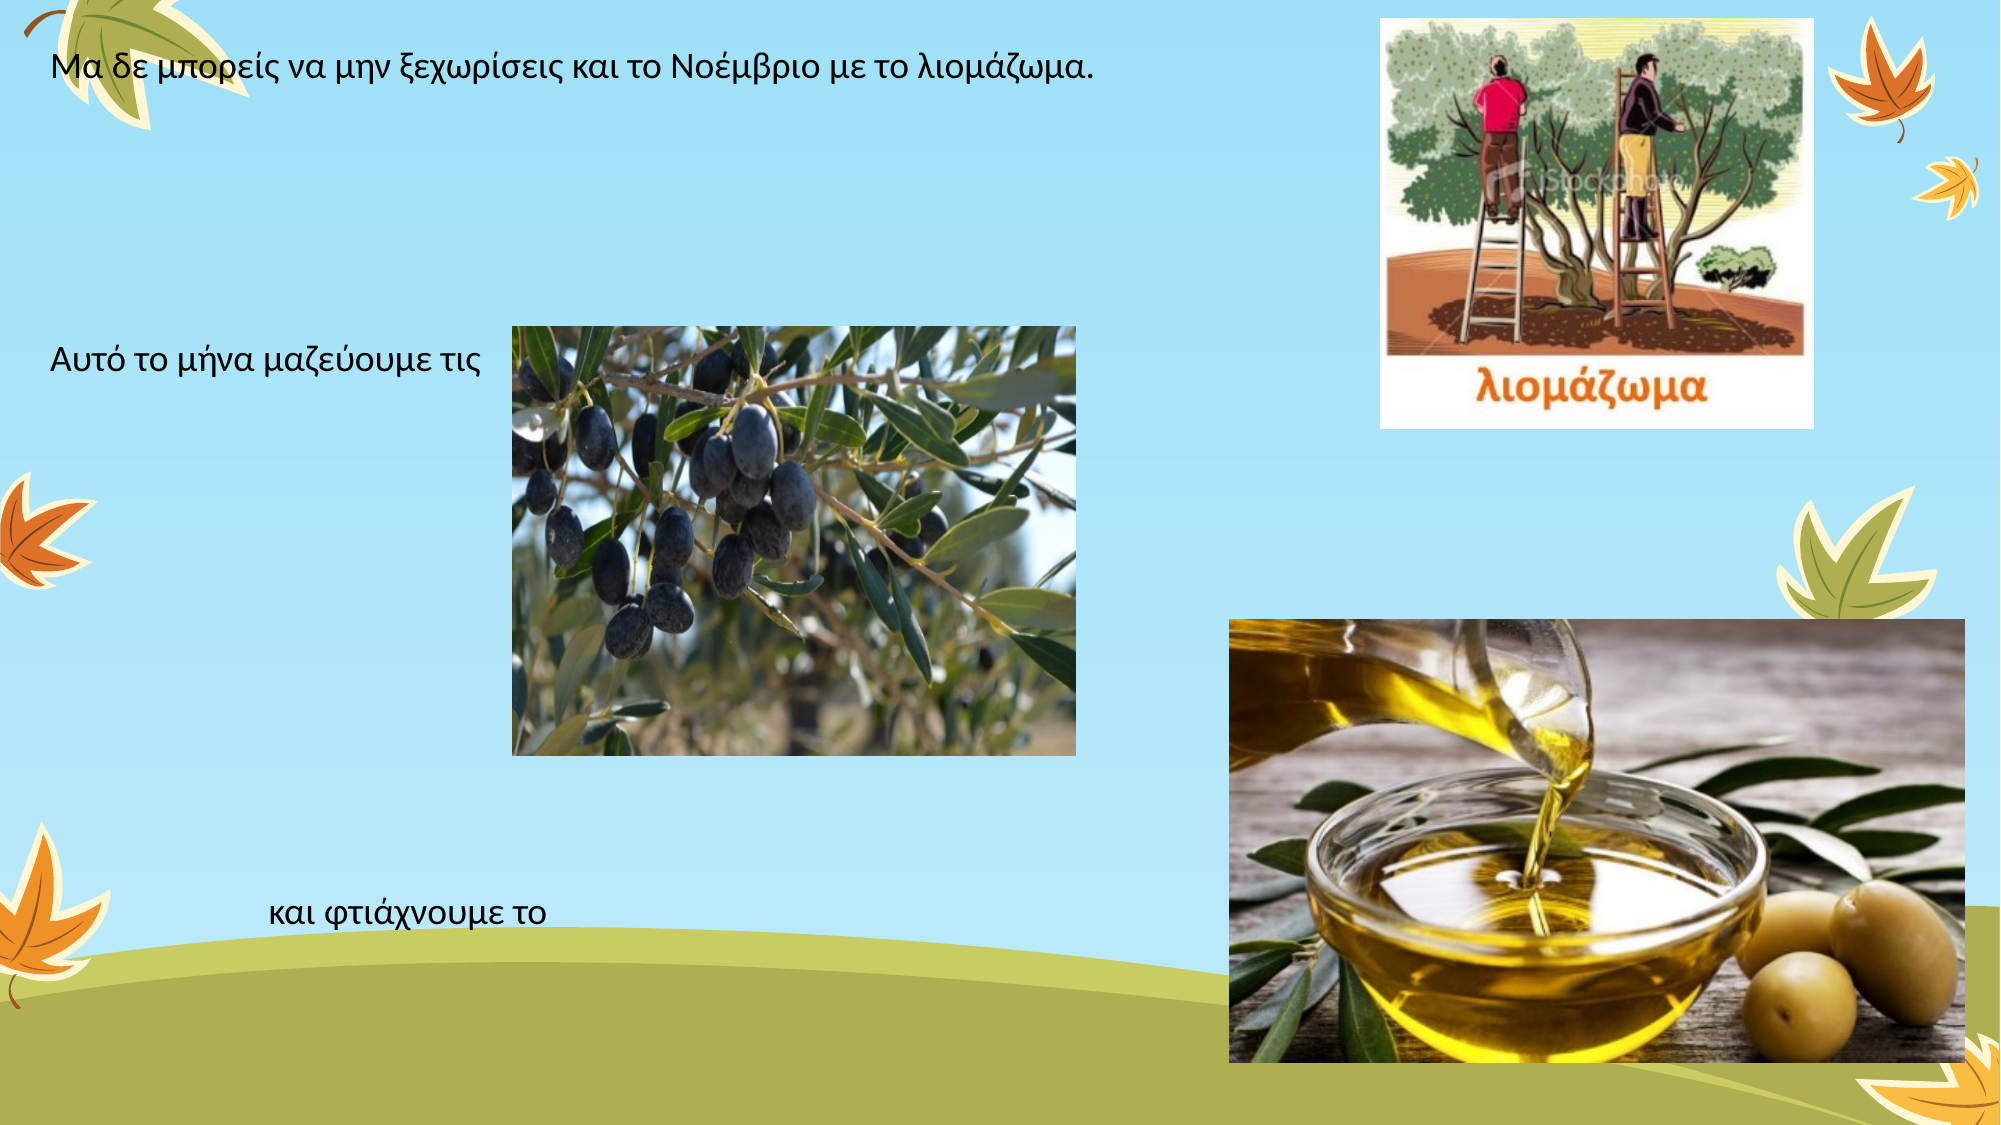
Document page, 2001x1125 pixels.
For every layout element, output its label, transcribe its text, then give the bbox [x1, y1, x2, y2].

text_box Αυτό το μήνα μαζεύουμε τις [35, 326, 512, 388]
text_box και φτιάχνουμε το [253, 879, 932, 941]
picture [1380, 18, 1814, 429]
picture [512, 326, 1076, 756]
text_box Μα δε μπορείς να μην ξεχωρίσεις και το Νοέμβριο με το λιομάζωμα. [35, 33, 1334, 95]
picture [1229, 619, 1965, 1063]
